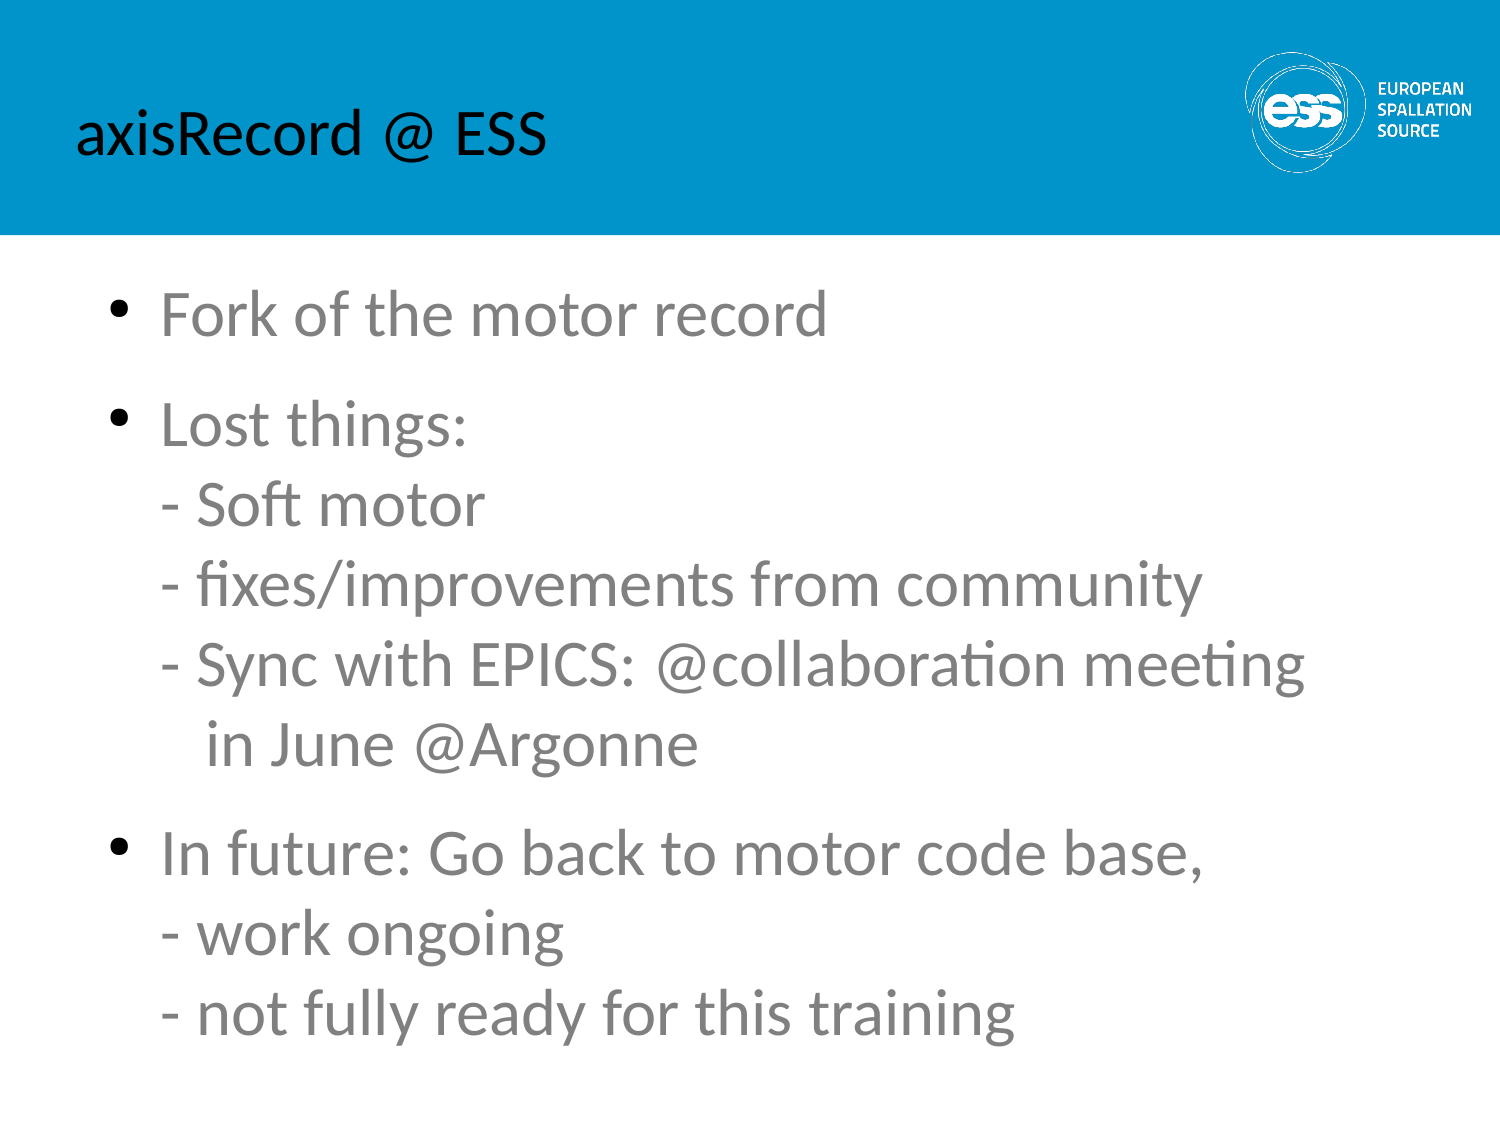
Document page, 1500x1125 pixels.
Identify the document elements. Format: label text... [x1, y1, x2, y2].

picture [1443, 86, 1450, 93]
picture [1436, 104, 1444, 115]
picture [1422, 125, 1428, 134]
picture [1398, 109, 1406, 115]
picture [1400, 83, 1407, 94]
picture [1264, 94, 1342, 127]
picture [1389, 104, 1393, 115]
picture [1423, 83, 1430, 94]
picture [1432, 125, 1438, 136]
picture [1409, 104, 1415, 115]
picture [1379, 83, 1385, 94]
title axisRecord @ ESS [75, 45, 1247, 233]
picture [1418, 104, 1423, 115]
picture [1454, 83, 1458, 94]
list Fork of the motor record Lost things: - Soft motor - fixes/improvements from community - Sync with EPICS: @collaboration meeting in June @Argonne In future: Go back to motor code base, - work ongoing - not fully ready for this training [75, 262, 1426, 1005]
